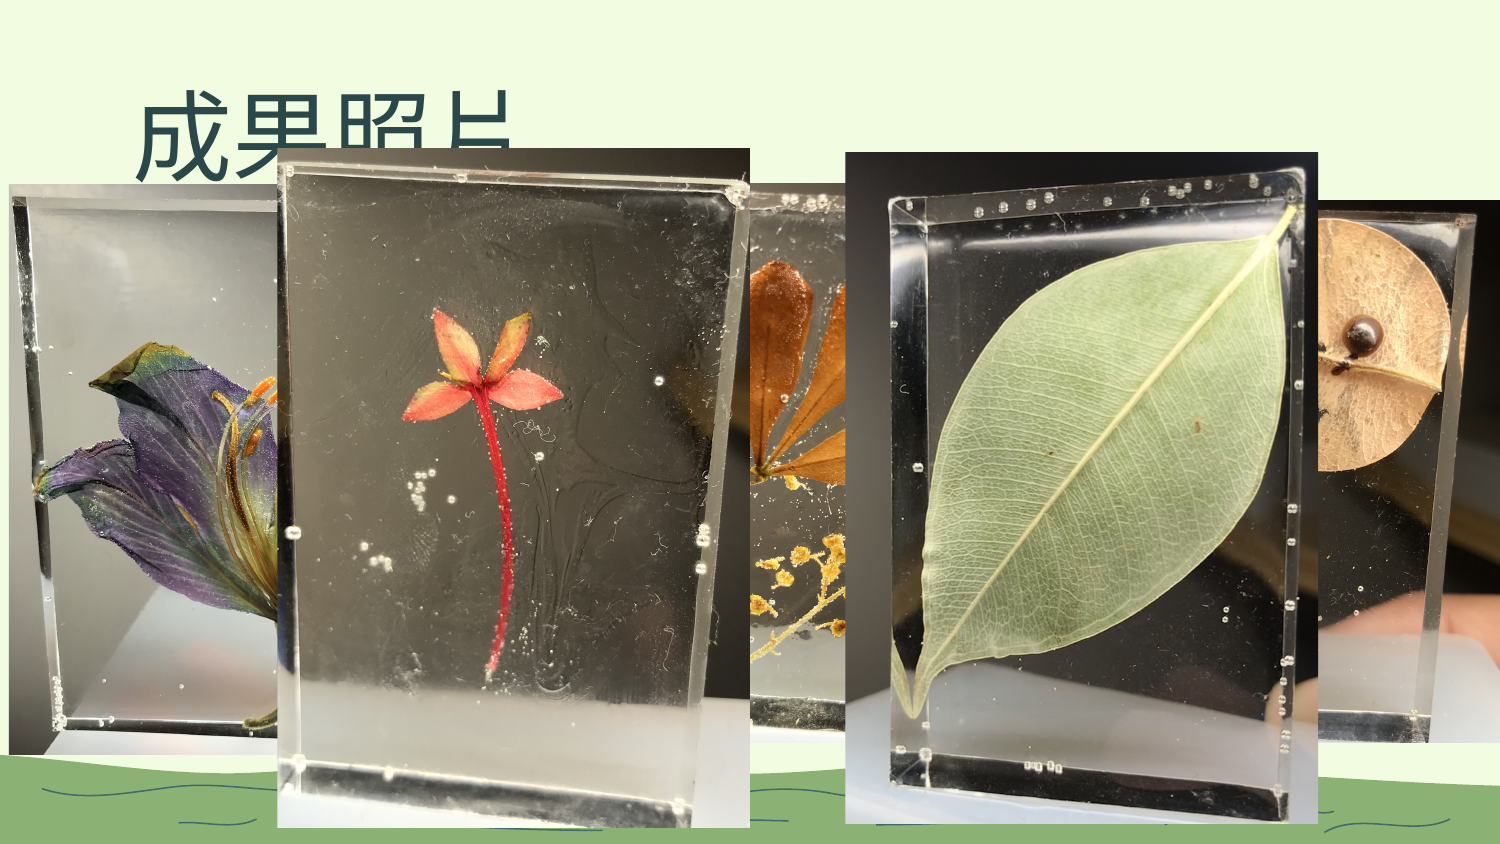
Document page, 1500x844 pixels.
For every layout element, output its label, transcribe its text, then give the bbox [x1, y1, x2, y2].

picture [8, 148, 1500, 828]
title 成果照片 [116, 88, 1383, 182]
